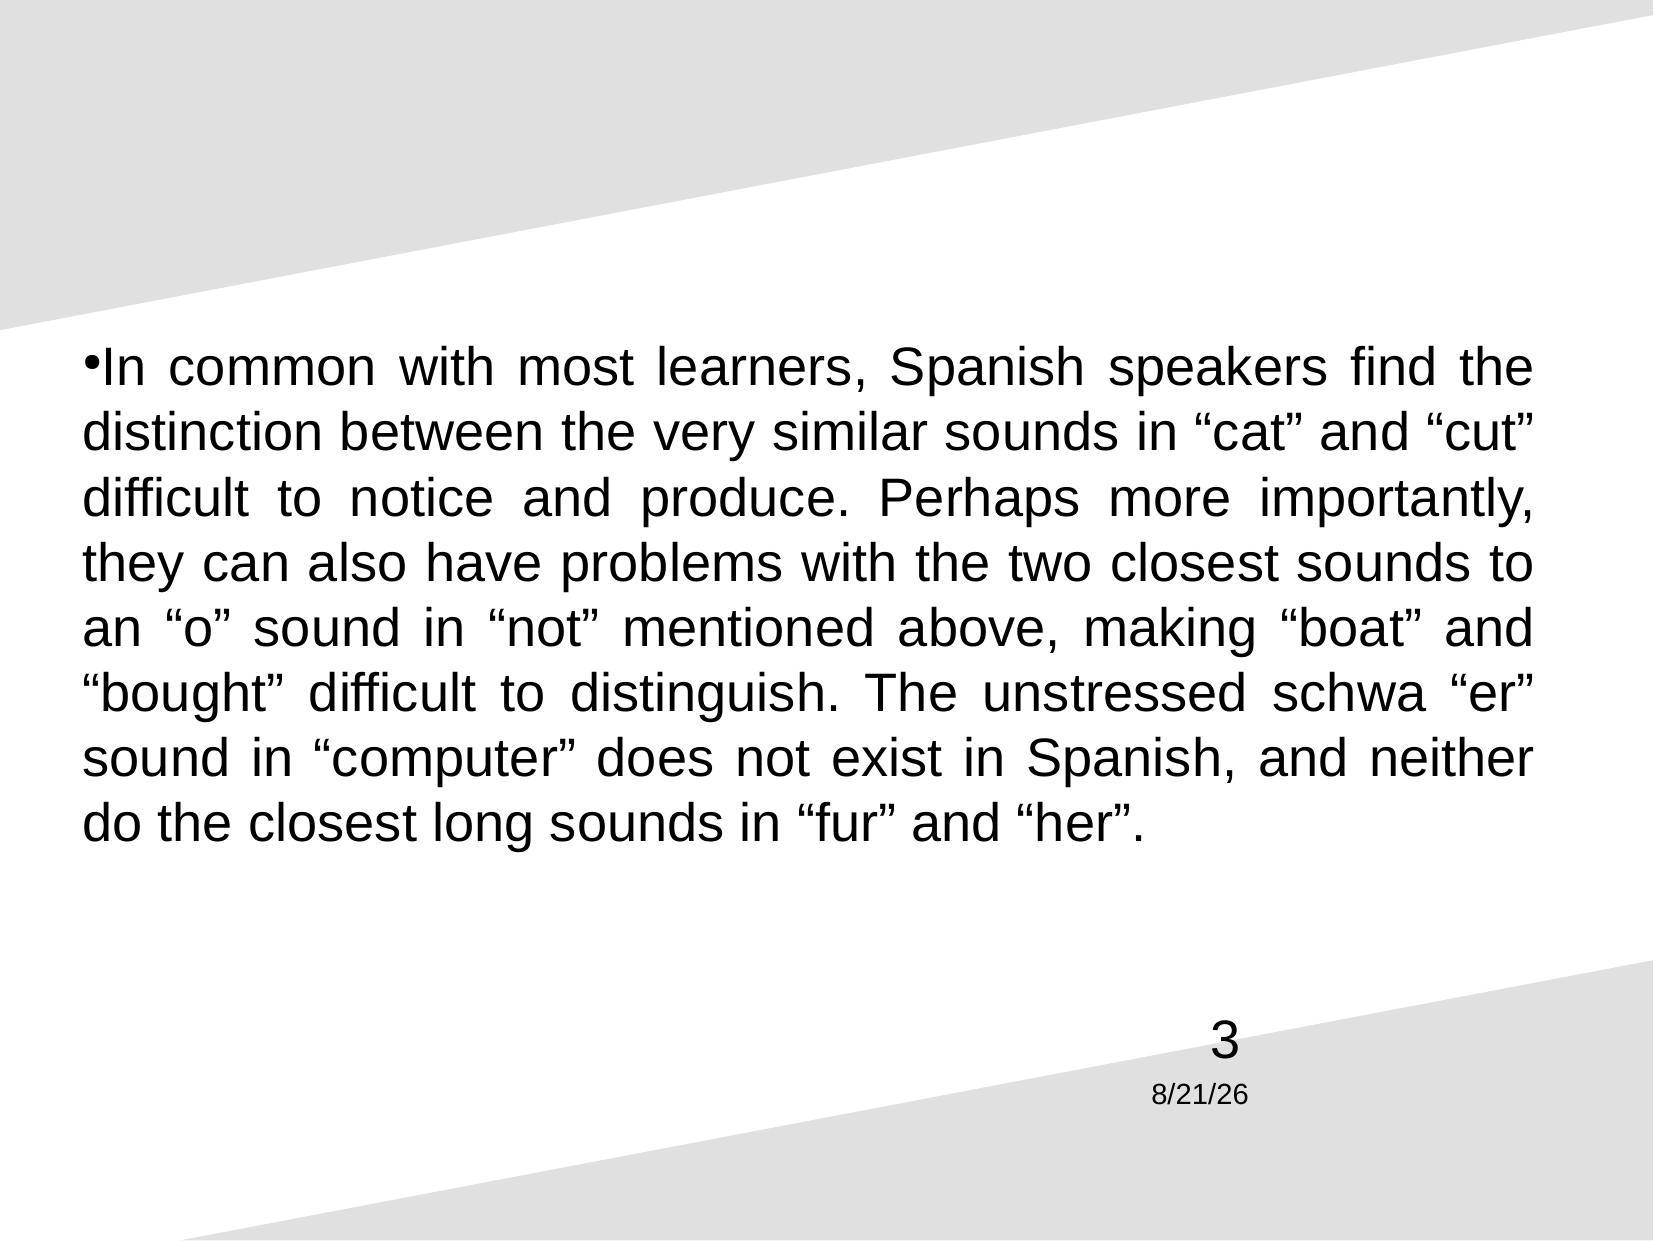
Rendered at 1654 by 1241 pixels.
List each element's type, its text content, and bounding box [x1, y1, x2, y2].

text_box [1151, 1004, 1624, 1161]
list In common with most learners, Spanish speakers find the distinction between the very similar sounds in “cat” and “cut” difficult to notice and produce. Perhaps more importantly, they can also have problems with the two closest sounds to an “o” sound in “not” mentioned above, making “boat” and “bought” difficult to distinguish. The unstressed schwa “er” sound in “computer” does not exist in Spanish, and neither do the closest long sounds in “fur” and “her”. [82, 331, 1538, 1052]
